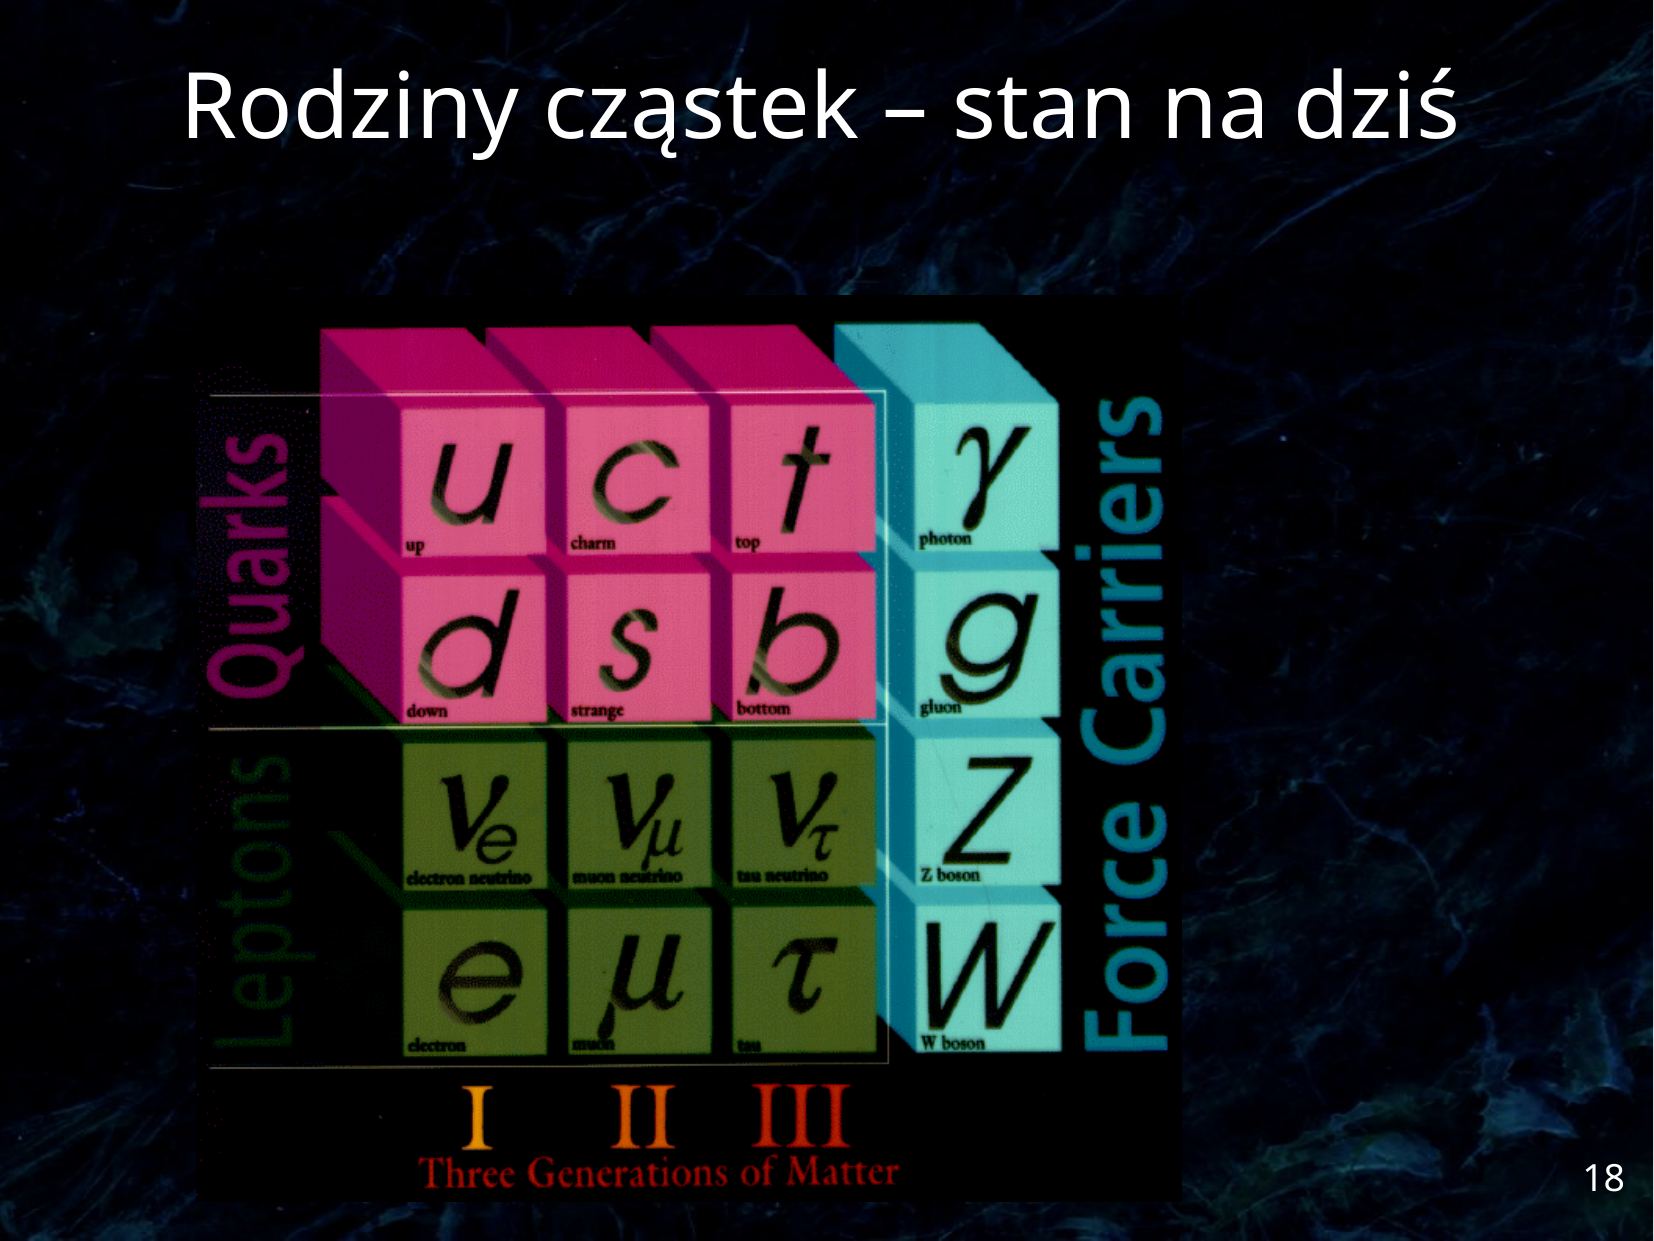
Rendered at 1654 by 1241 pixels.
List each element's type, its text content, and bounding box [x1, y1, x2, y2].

picture [0, 0, 1654, 1241]
list [29, 206, 1625, 1123]
title Rodziny cząstek – stan na dziś [77, 29, 1565, 178]
